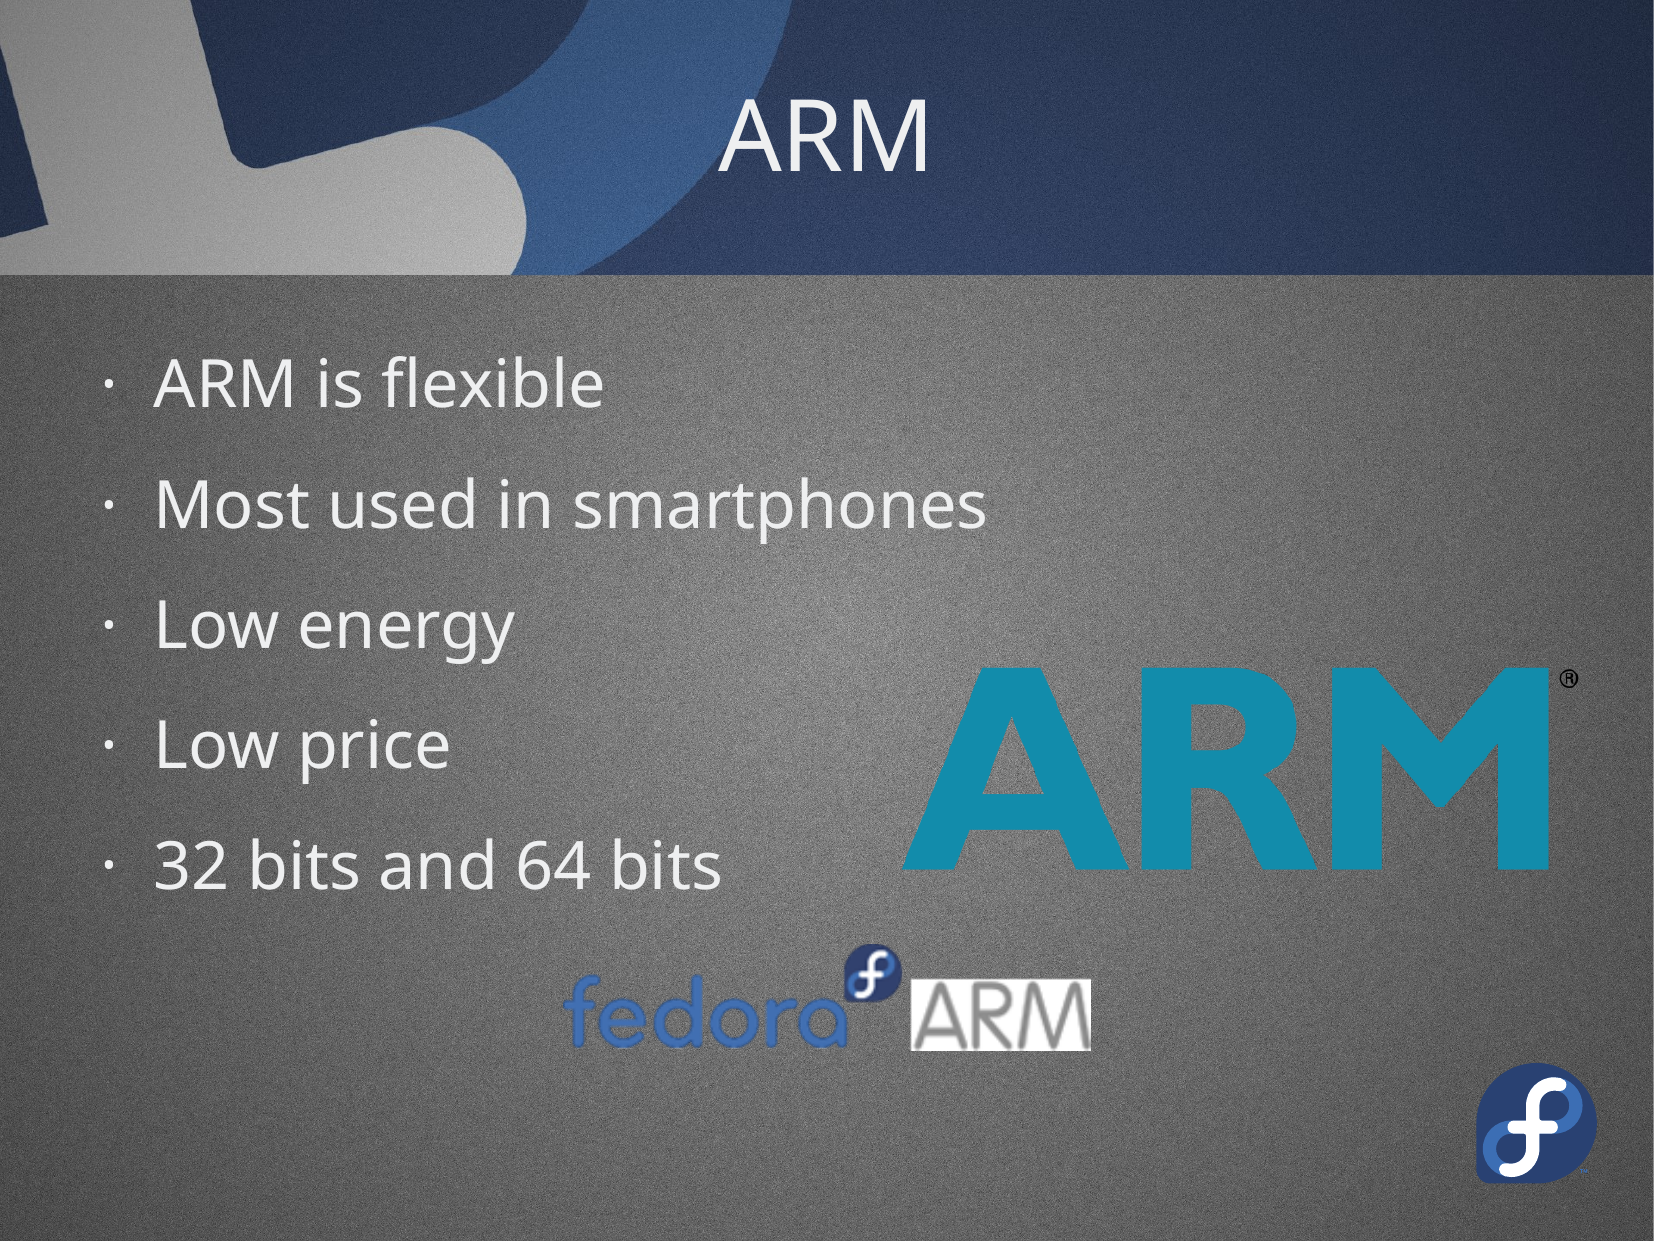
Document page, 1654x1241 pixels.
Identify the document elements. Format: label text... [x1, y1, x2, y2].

picture [563, 944, 1091, 1052]
title ARM [88, 29, 1565, 237]
picture [0, 0, 1654, 1241]
list ARM is flexible Most used in smartphones Low energy Low price 32 bits and 64 bits [82, 336, 1560, 1241]
